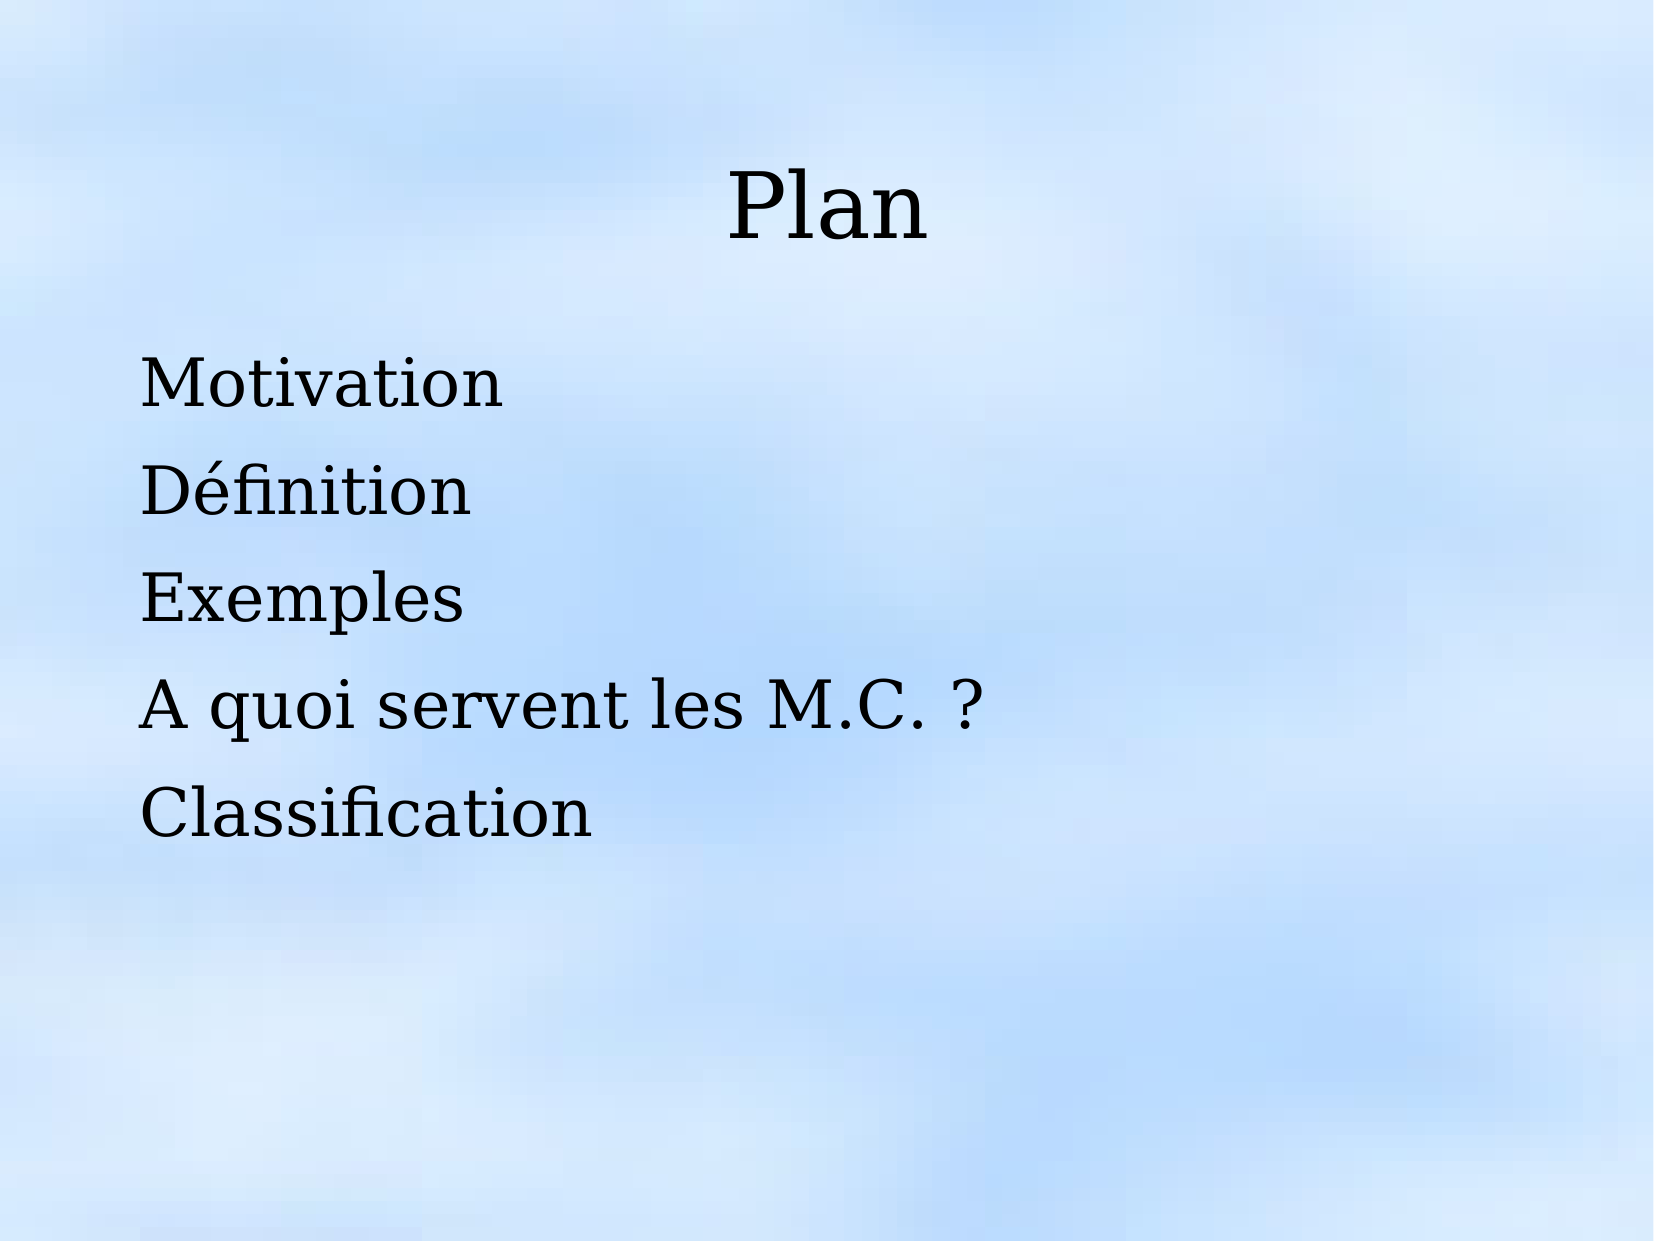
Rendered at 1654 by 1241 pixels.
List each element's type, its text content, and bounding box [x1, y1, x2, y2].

picture [0, 0, 1654, 1241]
title Plan [121, 102, 1534, 311]
list Motivation Définition Exemples A quoi servent les M.C. ? Classification [121, 344, 1534, 1127]
